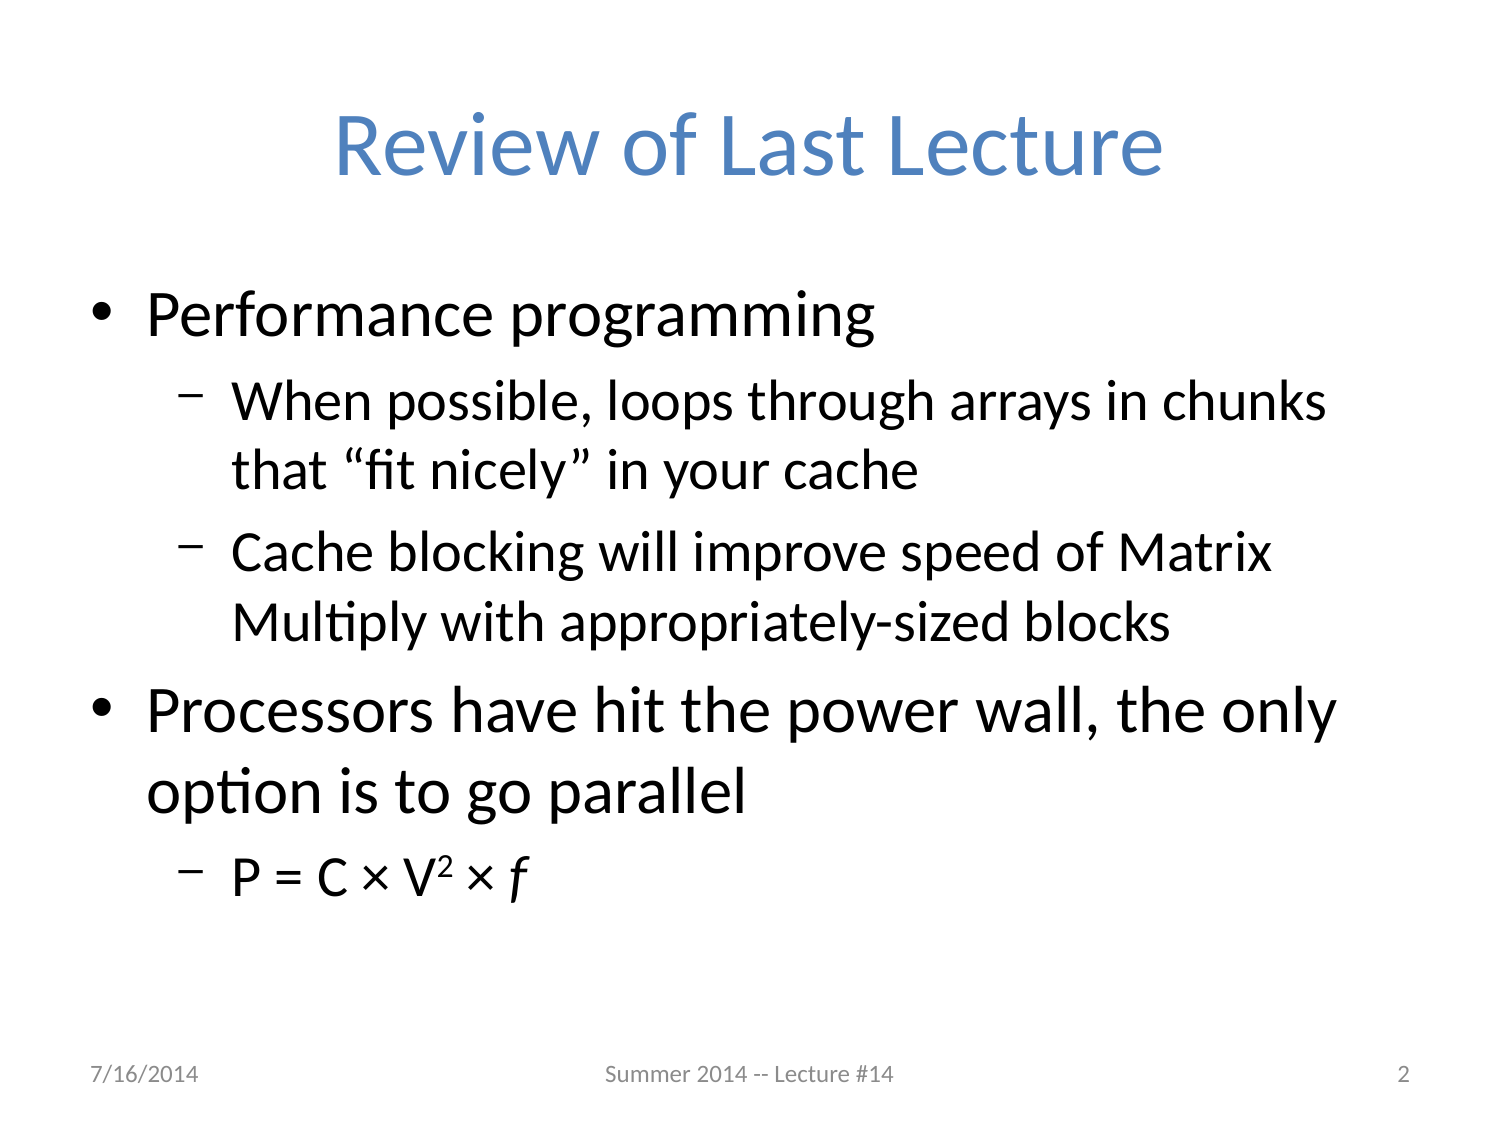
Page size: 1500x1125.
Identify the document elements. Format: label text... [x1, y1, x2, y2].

title Review of Last Lecture [75, 45, 1425, 233]
list Performance programming When possible, loops through arrays in chunks that “fit nicely” in your cache Cache blocking will improve speed of Matrix Multiply with appropriately-sized blocks Processors have hit the power wall, the only option is to go parallel P = C × V2 × f [75, 262, 1425, 1073]
footer Summer 2014 -- Lecture #14 [512, 1042, 988, 1103]
slide_number 7/16/2014 [75, 1042, 425, 1103]
slide_number <number> [1074, 1042, 1425, 1103]
